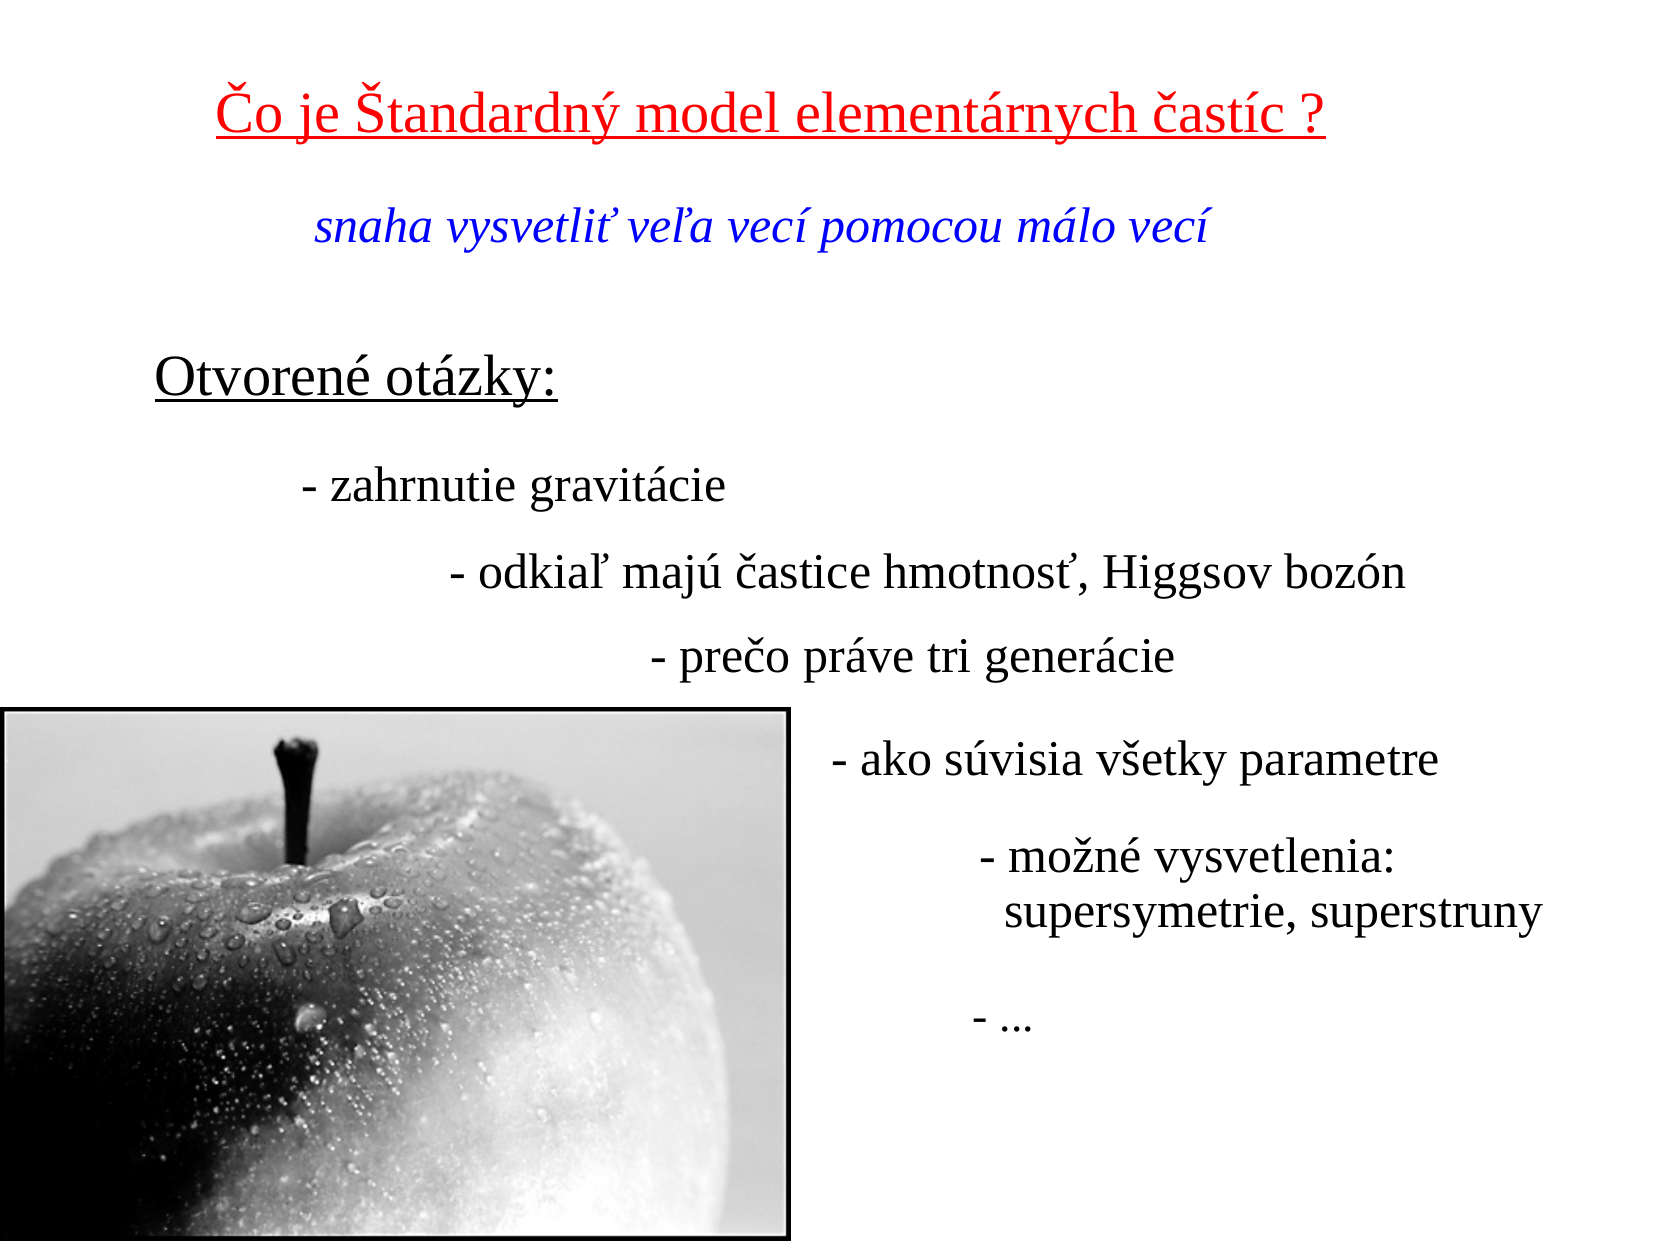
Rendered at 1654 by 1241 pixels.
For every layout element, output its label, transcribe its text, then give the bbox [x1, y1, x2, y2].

text_box - možné vysvetlenia: supersymetrie, superstruny [979, 827, 1545, 949]
text_box - ako súvisia všetky parametre [831, 731, 1441, 788]
text_box - prečo práve tri generácie [650, 628, 1177, 685]
text_box - odkiaľ majú častice hmotnosť, Higgsov bozón [449, 544, 1407, 601]
text_box Otvorené otázky: [154, 343, 559, 414]
text_box snaha vysvetliť veľa vecí pomocou málo vecí [314, 198, 1210, 258]
picture [0, 707, 791, 1241]
text_box - zahrnutie gravitácie [301, 457, 728, 514]
text_box Čo je Štandardný model elementárnych častíc ? [215, 80, 1326, 152]
text_box - ... [972, 990, 1035, 1047]
